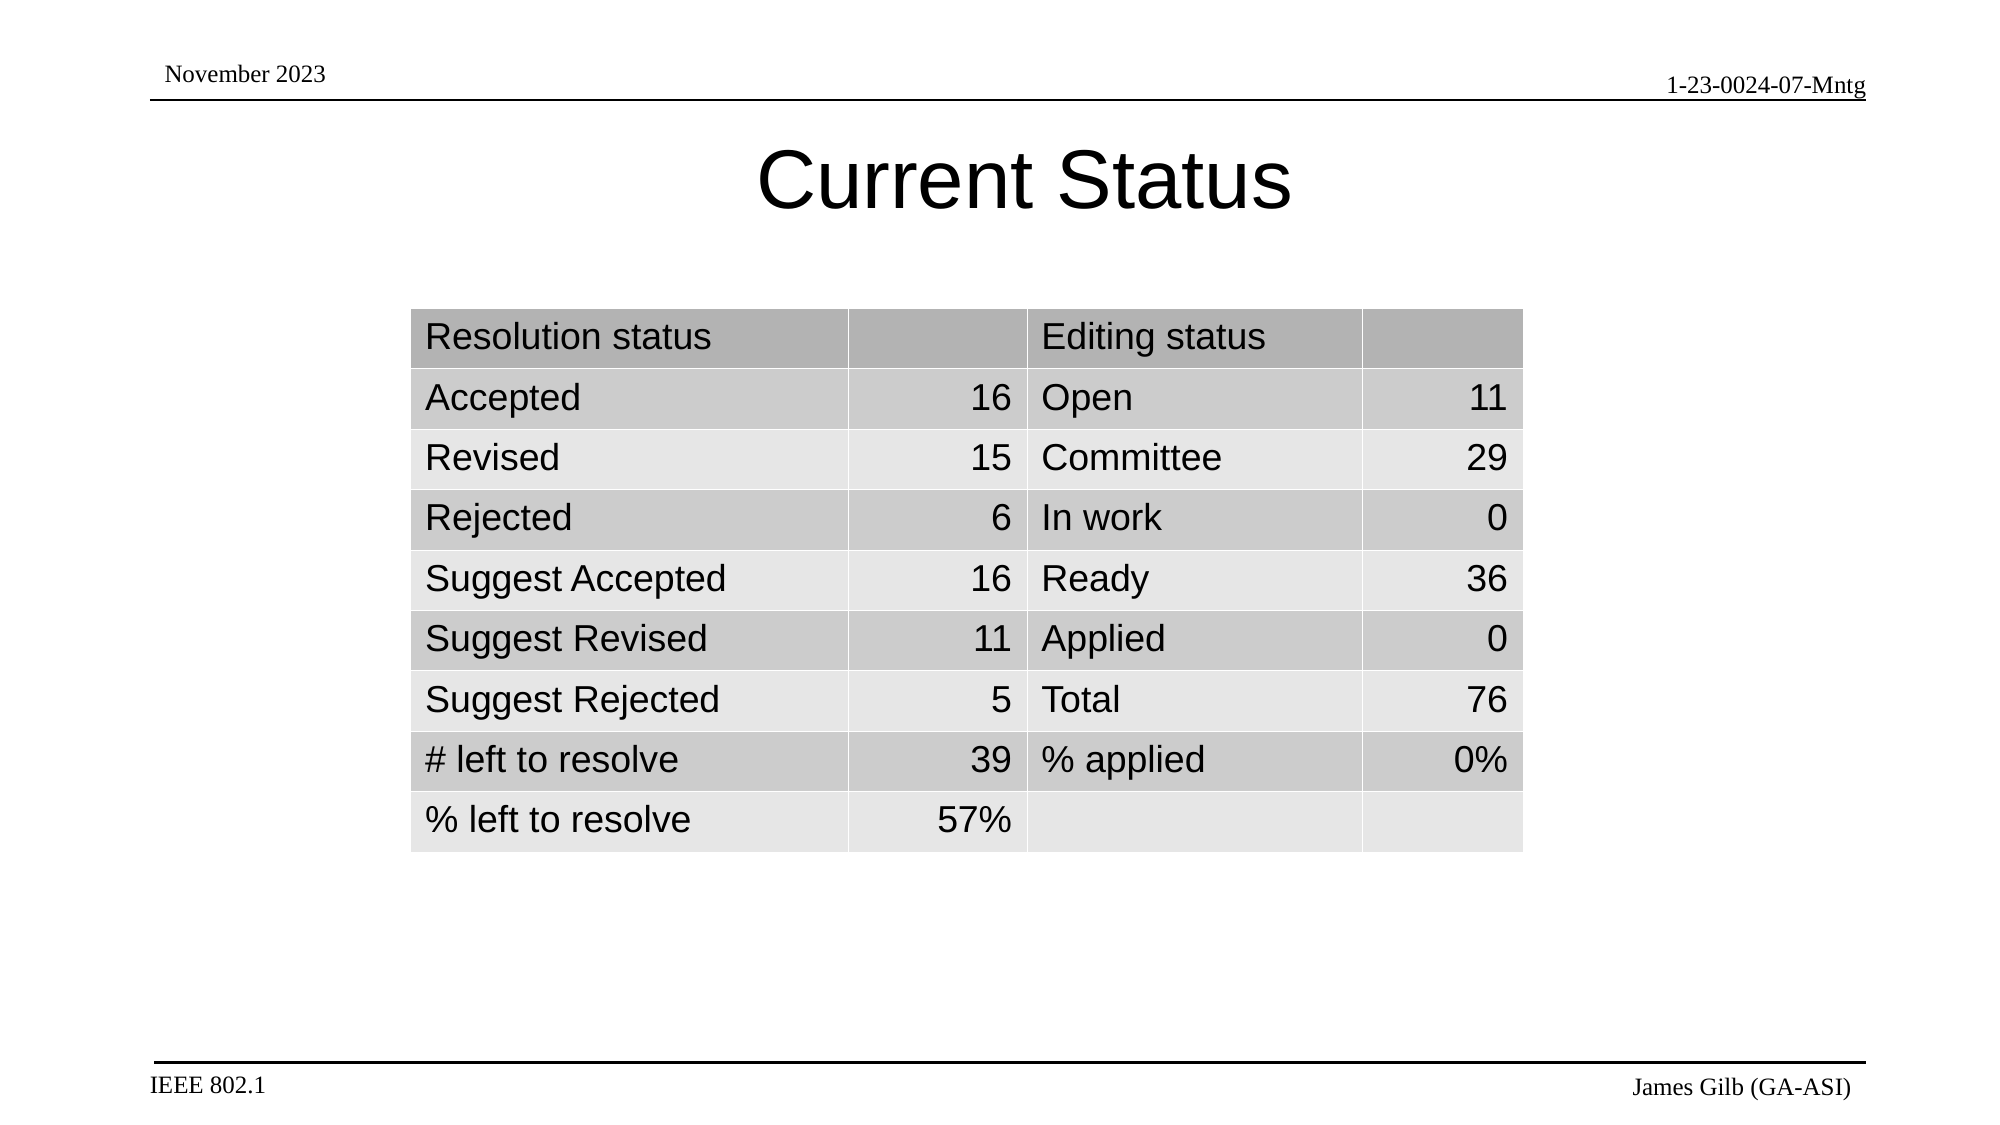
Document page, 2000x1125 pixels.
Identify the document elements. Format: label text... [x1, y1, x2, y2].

table_cell Suggest Revised [411, 611, 848, 670]
table_cell # left to resolve [411, 732, 848, 791]
table_cell 16 [849, 369, 1027, 429]
table_cell In work [1028, 490, 1362, 550]
table_cell Total [1028, 671, 1362, 731]
table_cell 76 [1363, 671, 1523, 731]
table_cell 57% [849, 792, 1027, 852]
table_cell [1363, 792, 1523, 852]
table_cell 15 [849, 430, 1027, 489]
table_cell Ready [1028, 551, 1362, 610]
table_cell 0 [1363, 490, 1523, 550]
table_cell Applied [1028, 611, 1362, 670]
table_cell 11 [1363, 369, 1523, 429]
table_cell 39 [849, 732, 1027, 791]
table_cell Rejected [411, 490, 848, 550]
table_cell 5 [849, 671, 1027, 731]
table_cell 16 [849, 551, 1027, 610]
table_header [849, 309, 1027, 368]
title Current Status [149, 112, 1900, 238]
table_cell % left to resolve [411, 792, 848, 852]
table_cell Committee [1028, 430, 1362, 489]
table_cell % applied [1028, 732, 1362, 791]
table_cell 6 [849, 490, 1027, 550]
table_cell Suggest Accepted [411, 551, 848, 610]
table_cell [1028, 792, 1362, 852]
table_cell 0% [1363, 732, 1523, 791]
table_header [1363, 309, 1523, 368]
table_header Resolution status [411, 309, 848, 368]
table_cell 11 [849, 611, 1027, 670]
table_cell Suggest Rejected [411, 671, 848, 731]
table_cell 36 [1363, 551, 1523, 610]
table_cell 29 [1363, 430, 1523, 489]
table_cell Revised [411, 430, 848, 489]
table_cell 0 [1363, 611, 1523, 670]
table_cell Open [1028, 369, 1362, 429]
table_header Editing status [1028, 309, 1362, 368]
table_cell Accepted [411, 369, 848, 429]
